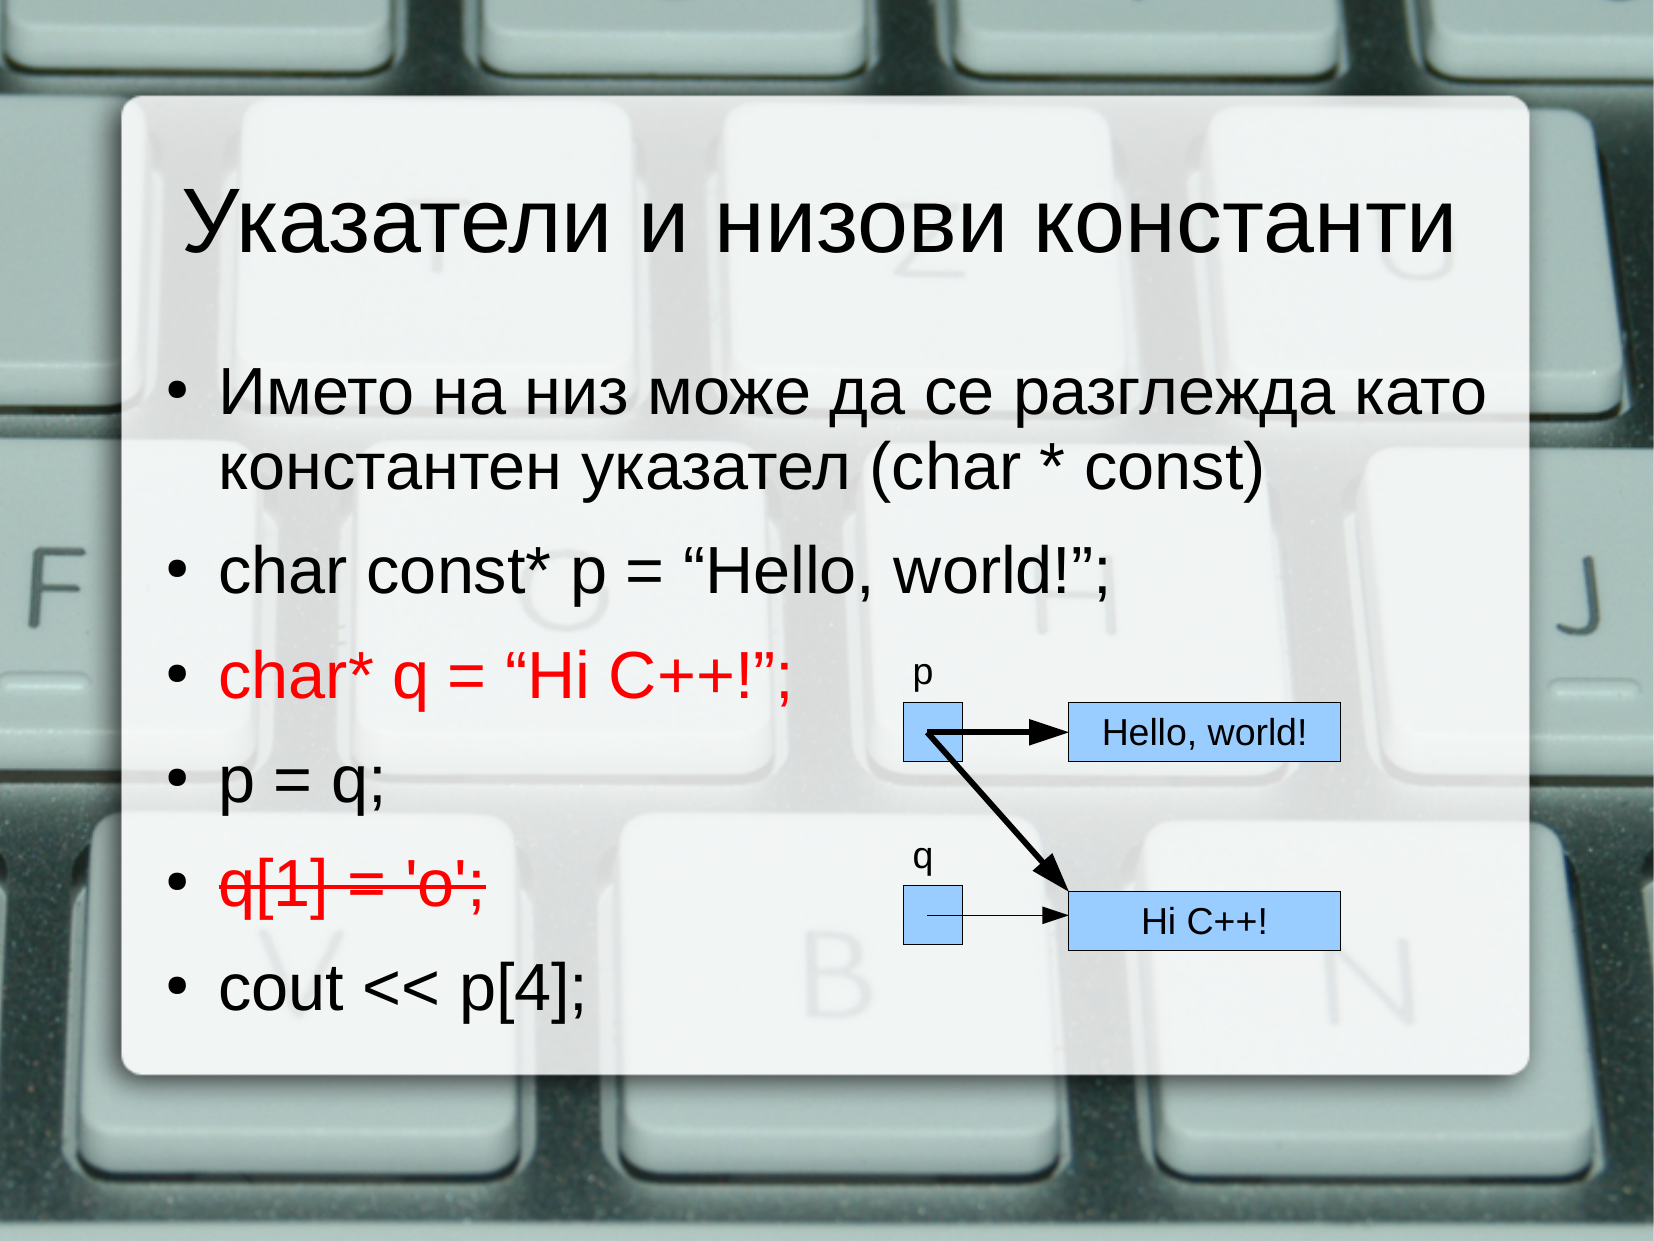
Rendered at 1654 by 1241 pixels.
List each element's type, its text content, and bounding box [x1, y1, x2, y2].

text_box [903, 702, 963, 762]
text_box [935, 735, 963, 762]
title Указатели и низови константи [135, 117, 1506, 325]
text_box Hi C++! [1068, 891, 1341, 951]
text_box q [897, 826, 949, 884]
text_box p [897, 643, 949, 701]
picture [0, 0, 1654, 1241]
text_box Hello, world! [1068, 702, 1341, 762]
text_box [903, 885, 963, 945]
list Името на низ може да се разглежда като константен указател (char * const) char const* p = “Hello, world!”; char* q = “Hi C++!”; p = q; q[1] = 'o'; cout << p[4]; [147, 354, 1506, 1074]
